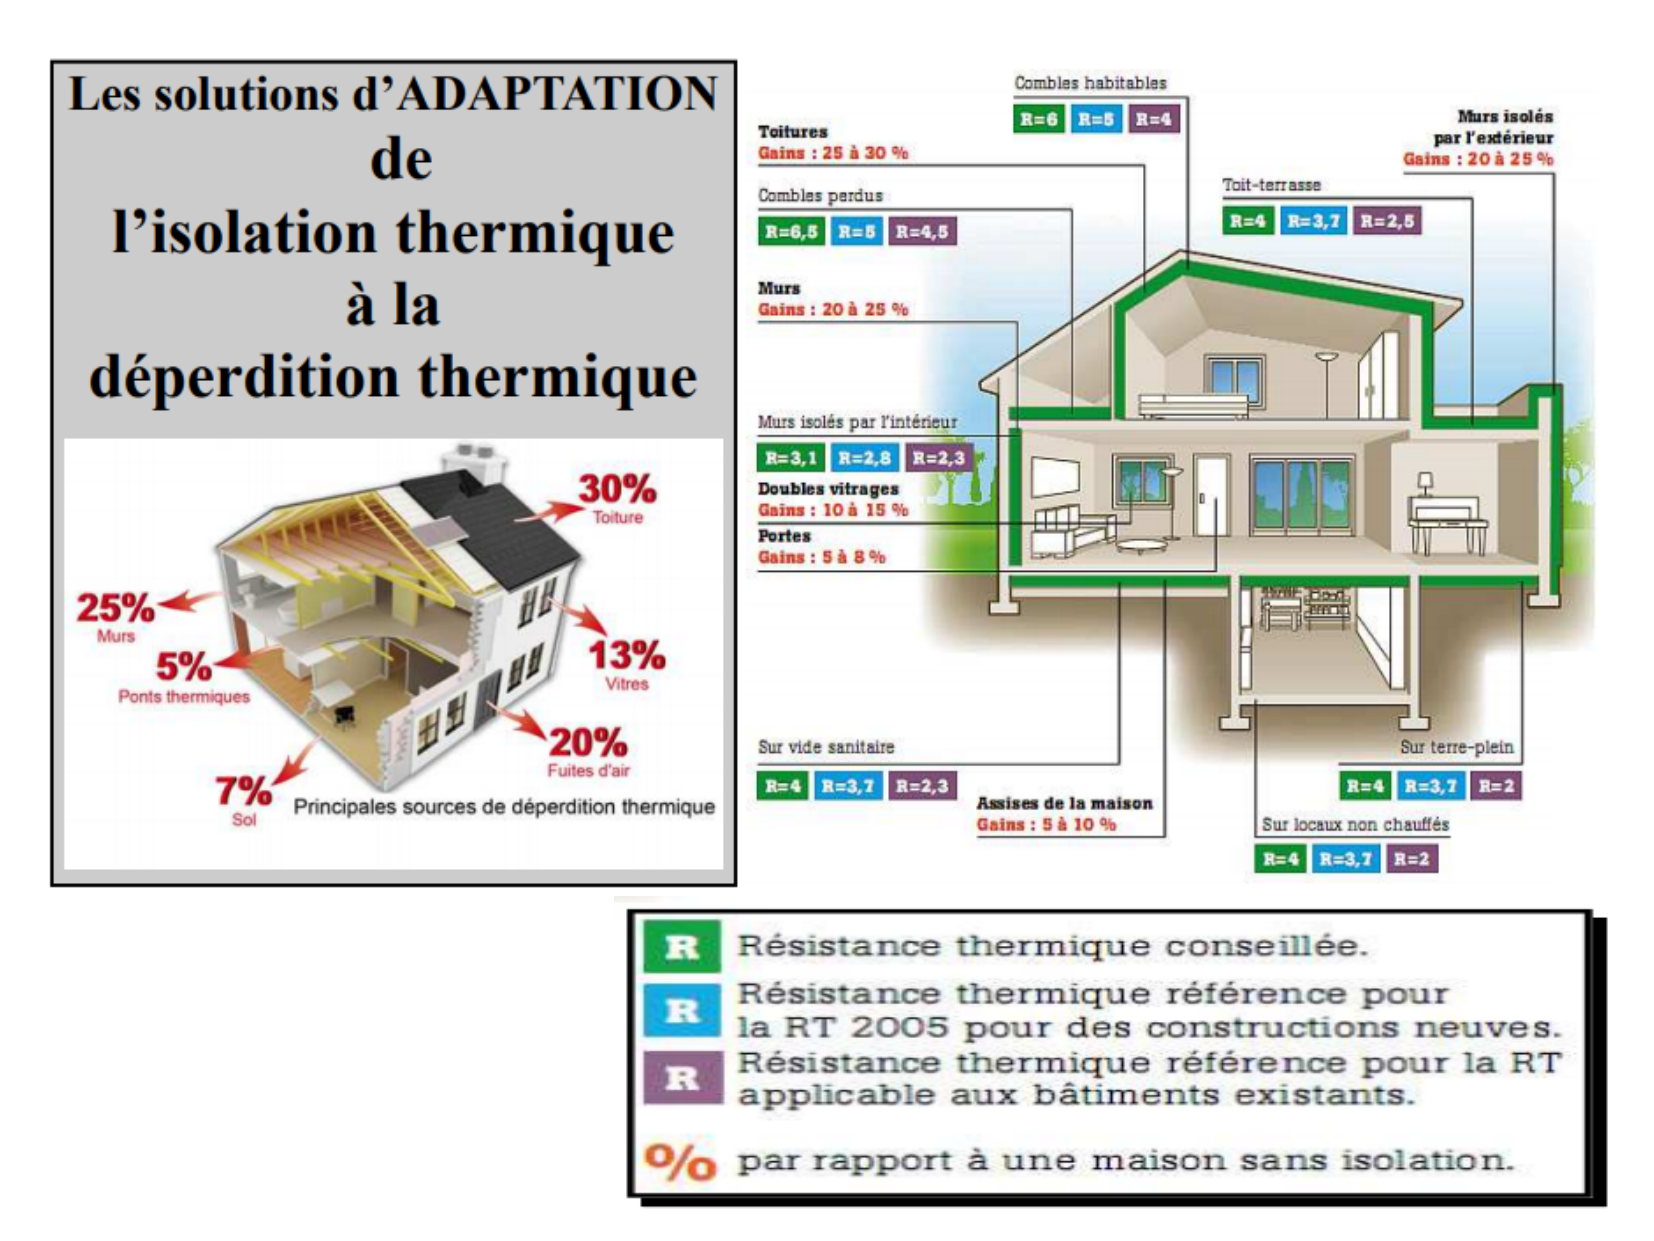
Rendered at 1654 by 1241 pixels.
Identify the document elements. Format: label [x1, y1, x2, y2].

picture [47, 45, 1619, 1217]
